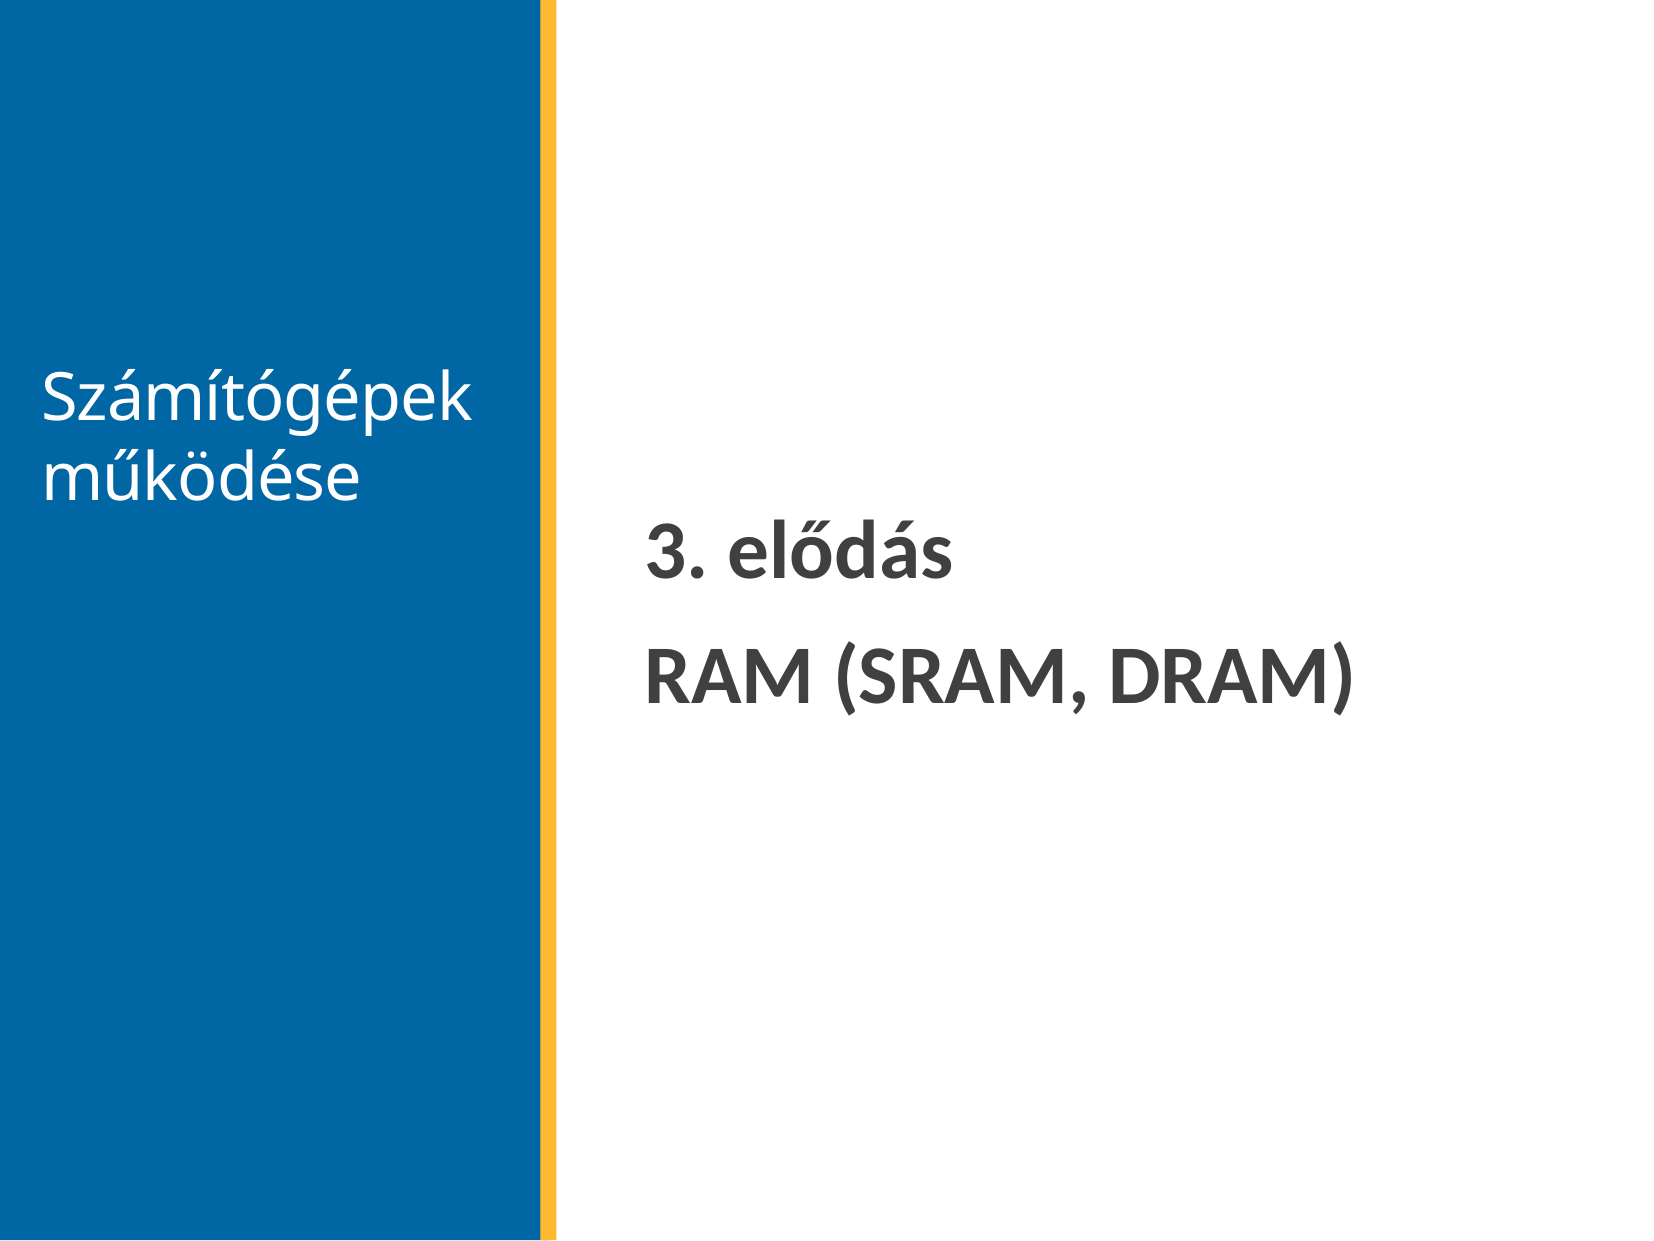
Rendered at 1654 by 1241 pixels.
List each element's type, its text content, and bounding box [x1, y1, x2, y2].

title Számítógépek működése [25, 107, 497, 521]
list 3. elődás RAM (SRAM, DRAM) [625, 132, 1532, 1084]
